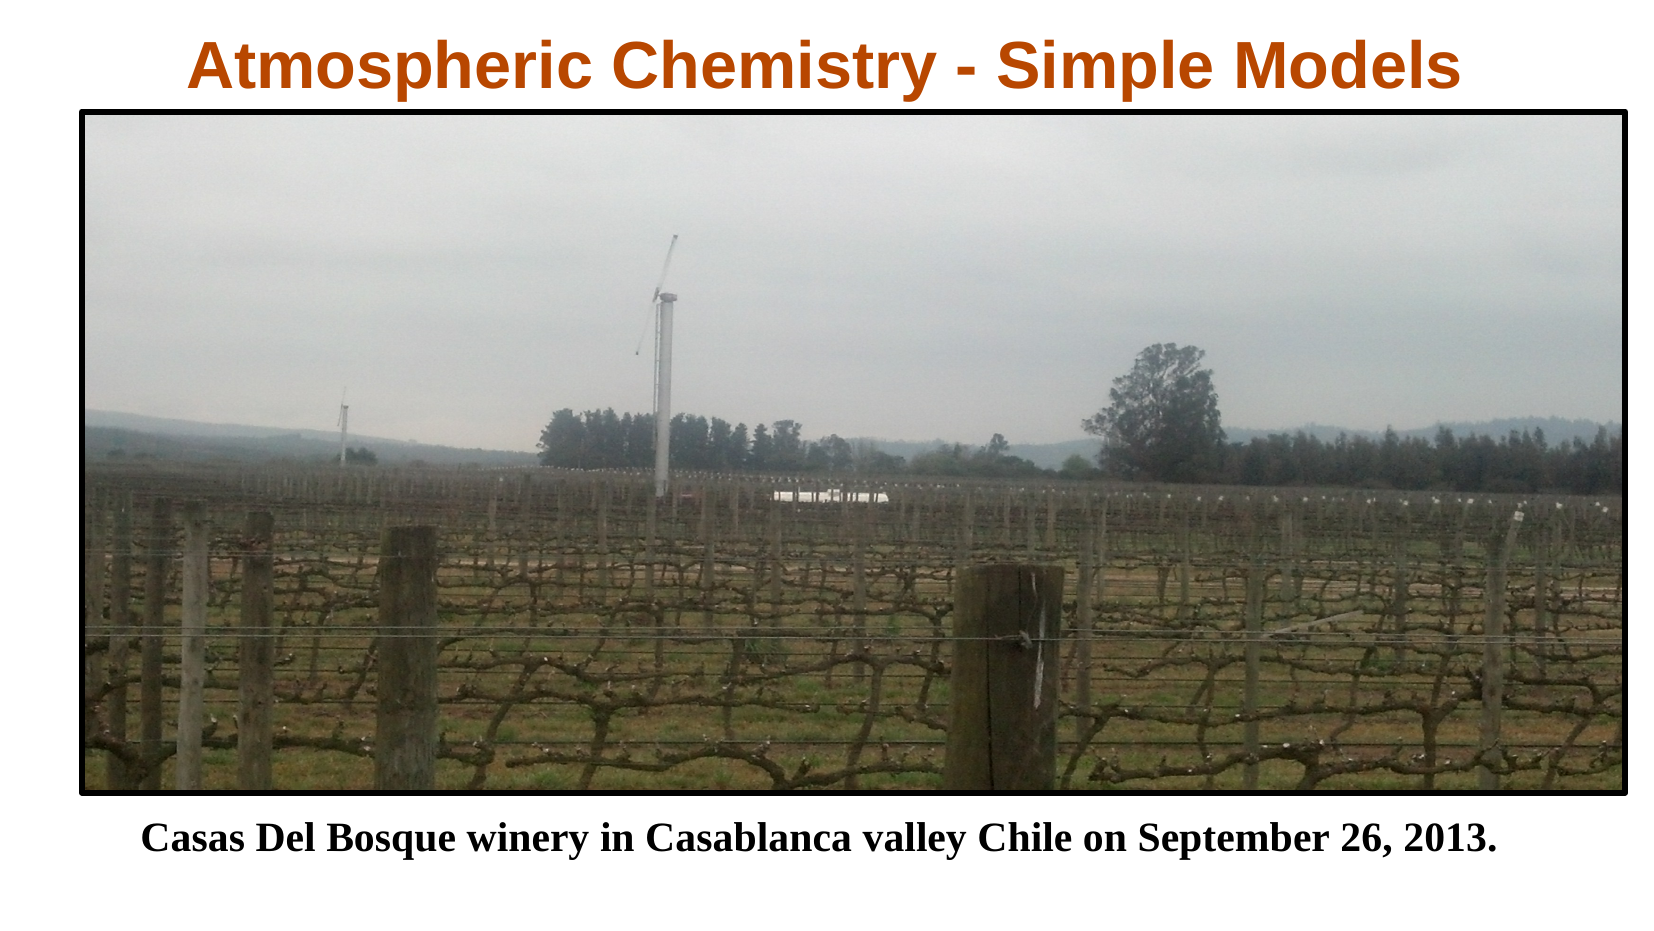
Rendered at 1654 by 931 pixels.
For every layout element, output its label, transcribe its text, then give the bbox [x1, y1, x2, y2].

picture [84, 114, 1623, 790]
text_box Casas Del Bosque winery in Casablanca valley Chile on September 26, 2013. [0, 802, 1651, 850]
text_box Atmospheric Chemistry - Simple Models [0, 14, 1651, 110]
